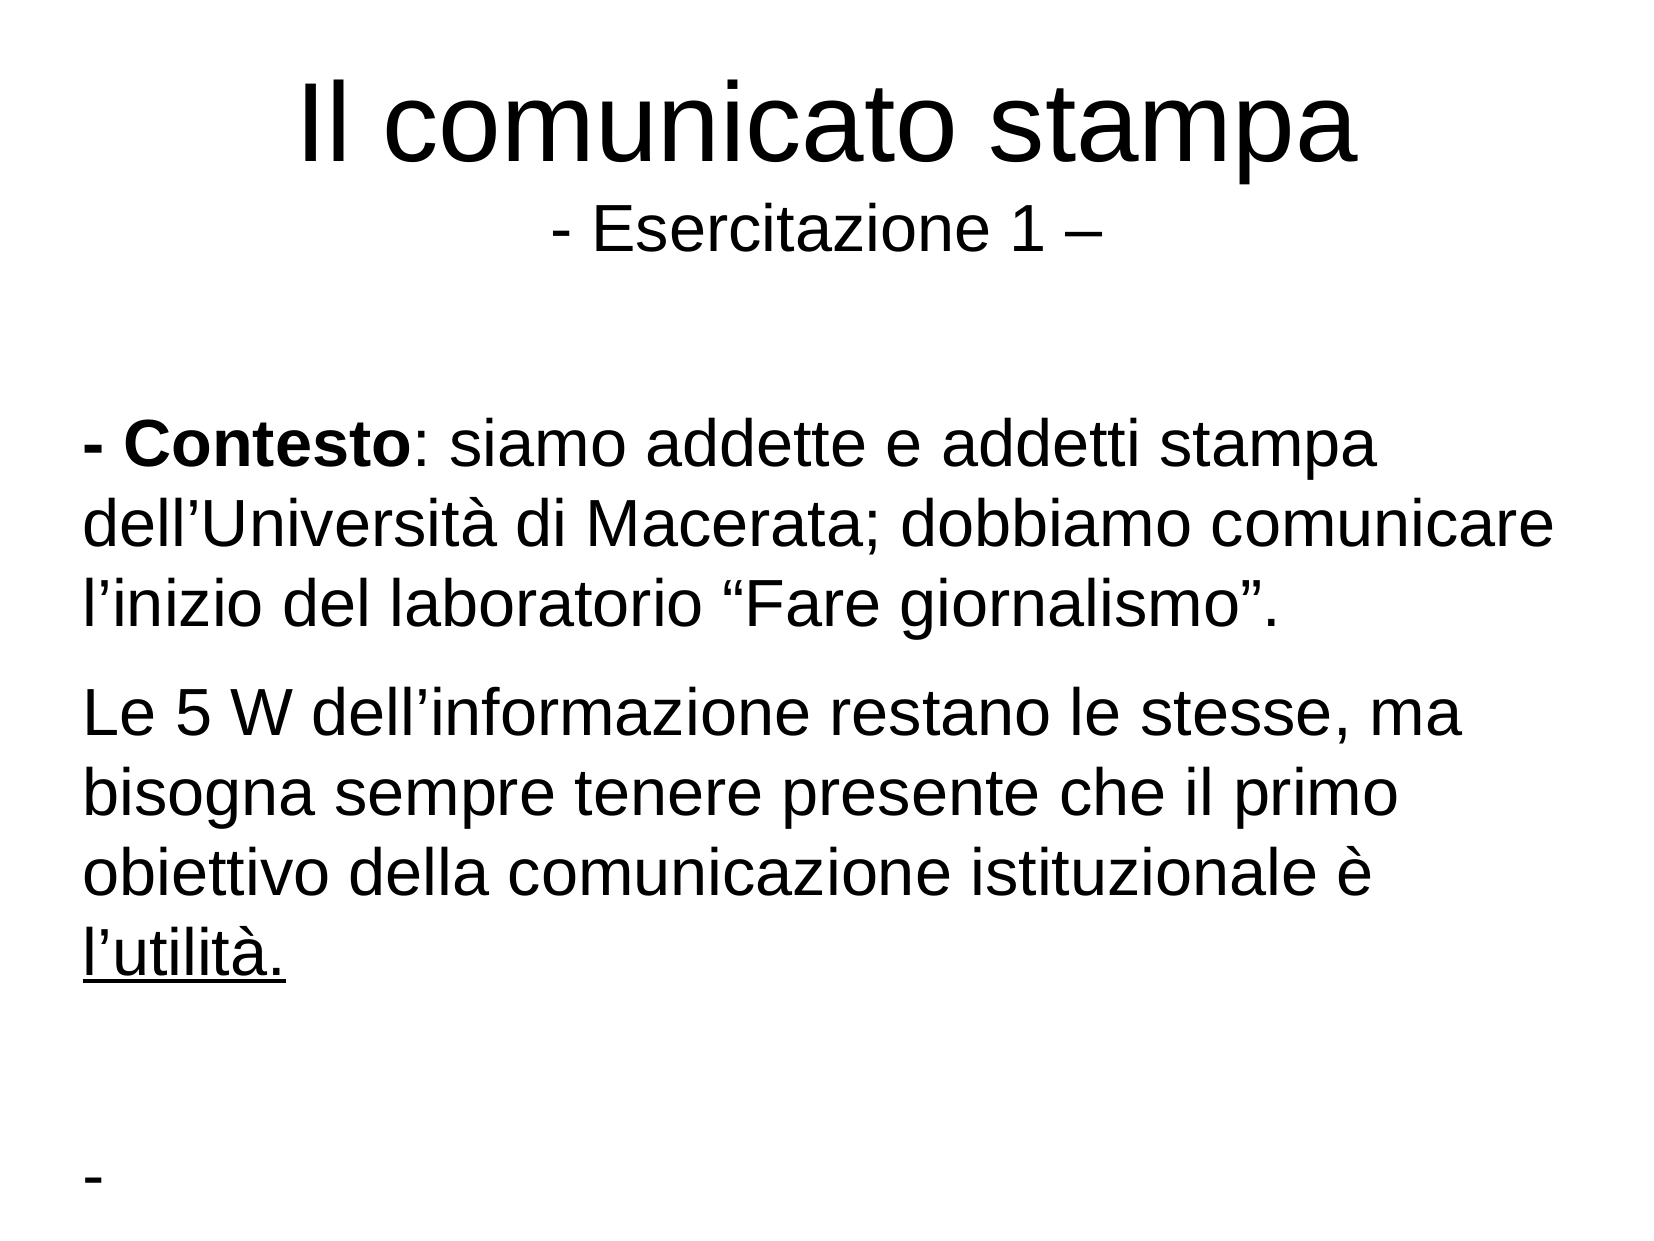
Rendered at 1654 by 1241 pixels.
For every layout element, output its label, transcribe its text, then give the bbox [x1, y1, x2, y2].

list - Contesto: siamo addette e addetti stampa dell’Università di Macerata; dobbiamo comunicare l’inizio del laboratorio “Fare giornalismo”. Le 5 W dell’informazione restano le stesse, ma bisogna sempre tenere presente che il primo obiettivo della comunicazione istituzionale è l’utilità. [82, 290, 1571, 1204]
title Il comunicato stampa - Esercitazione 1 – [82, 49, 1571, 257]
